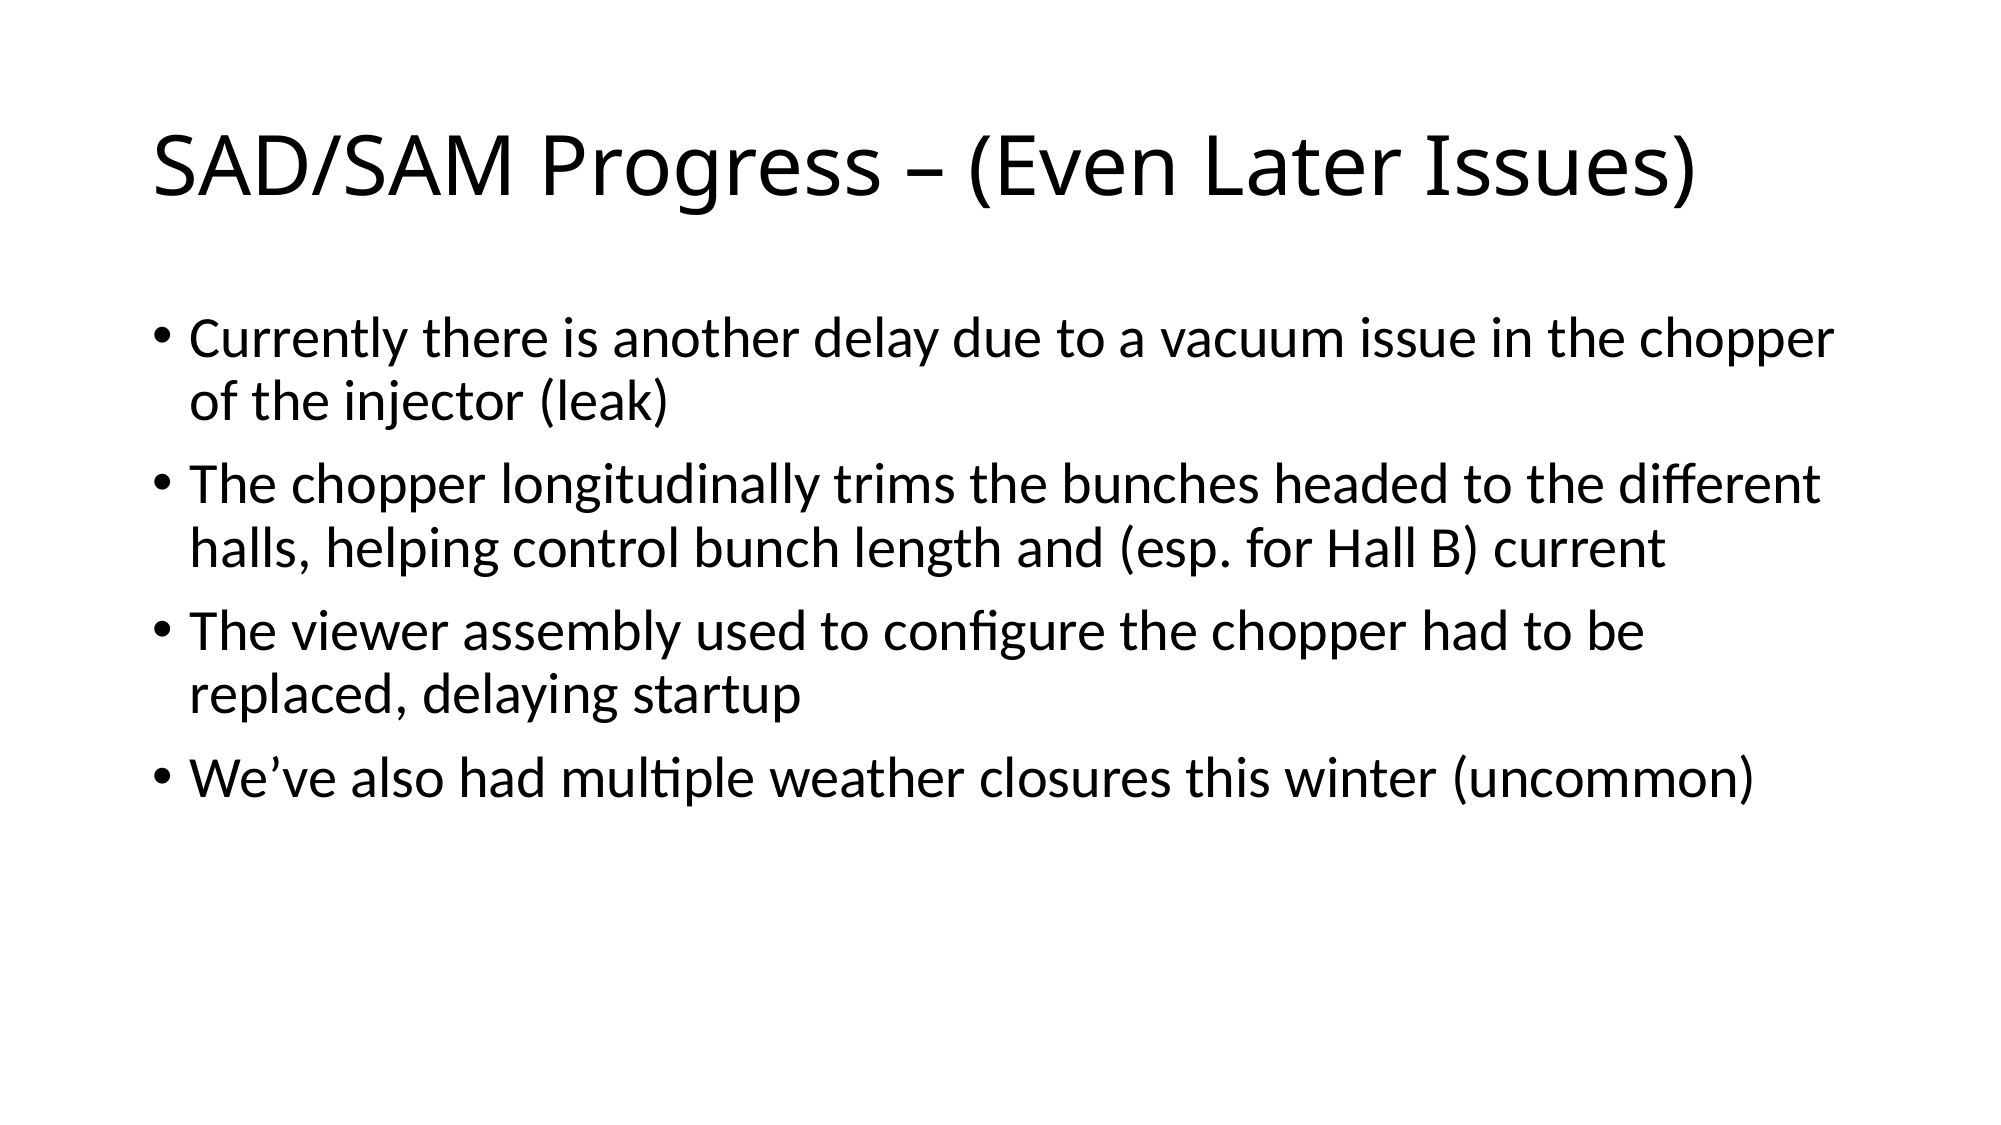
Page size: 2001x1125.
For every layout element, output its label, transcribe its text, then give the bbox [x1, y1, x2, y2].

list Currently there is another delay due to a vacuum issue in the chopper of the injector (leak) The chopper longitudinally trims the bunches headed to the different halls, helping control bunch length and (esp. for Hall B) current The viewer assembly used to configure the chopper had to be replaced, delaying startup We’ve also had multiple weather closures this winter (uncommon) [137, 299, 1863, 1014]
title SAD/SAM Progress – (Even Later Issues) [137, 59, 1863, 278]
